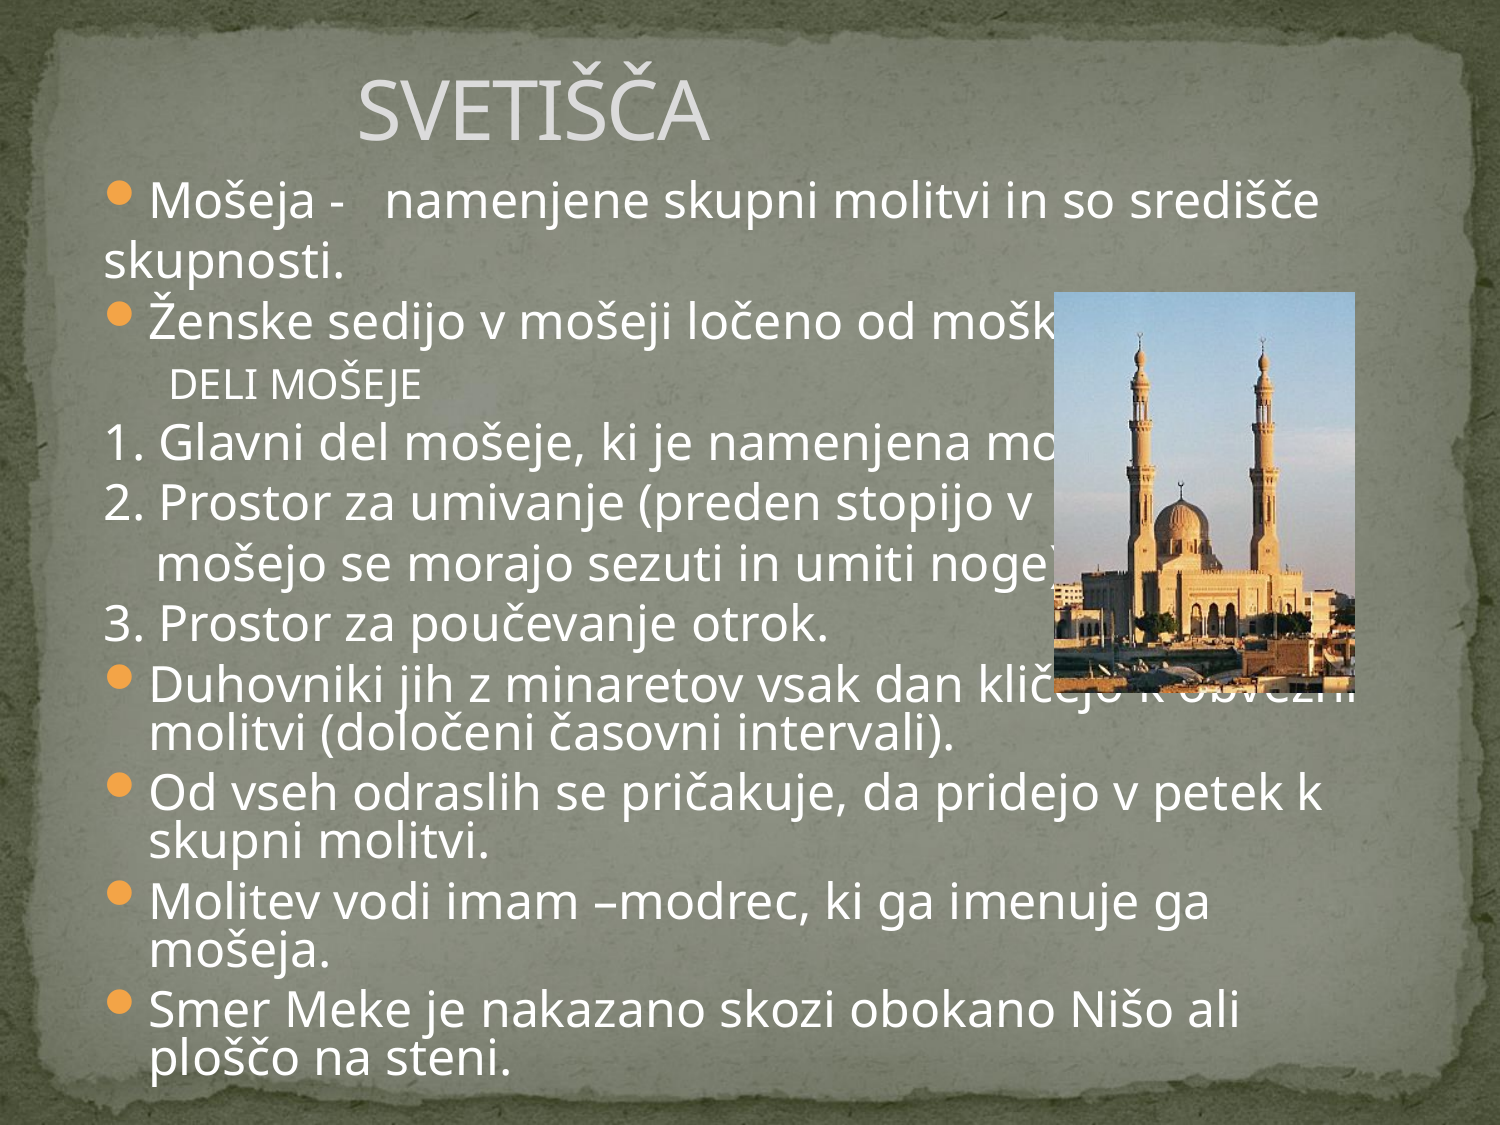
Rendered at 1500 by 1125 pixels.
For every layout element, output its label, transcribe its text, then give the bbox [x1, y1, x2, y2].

list Mošeja - namenjene skupni molitvi in so središče skupnosti. Ženske sedijo v mošeji ločeno od moških. DELI MOŠEJE 1. Glavni del mošeje, ki je namenjena molitvi. 2. Prostor za umivanje (preden stopijo v mošejo se morajo sezuti in umiti noge). 3. Prostor za poučevanje otrok. Duhovniki jih z minaretov vsak dan kličejo k obvezni molitvi (določeni časovni intervali). Od vseh odraslih se pričakuje, da pridejo v petek k skupni molitvi. Molitev vodi imam –modrec, ki ga imenuje ga mošeja. Smer Meke je nakazano skozi obokano Nišo ali ploščo na steni. [88, 172, 1412, 1047]
title SVETIŠČA [75, 35, 1430, 164]
picture [0, 0, 1500, 1125]
